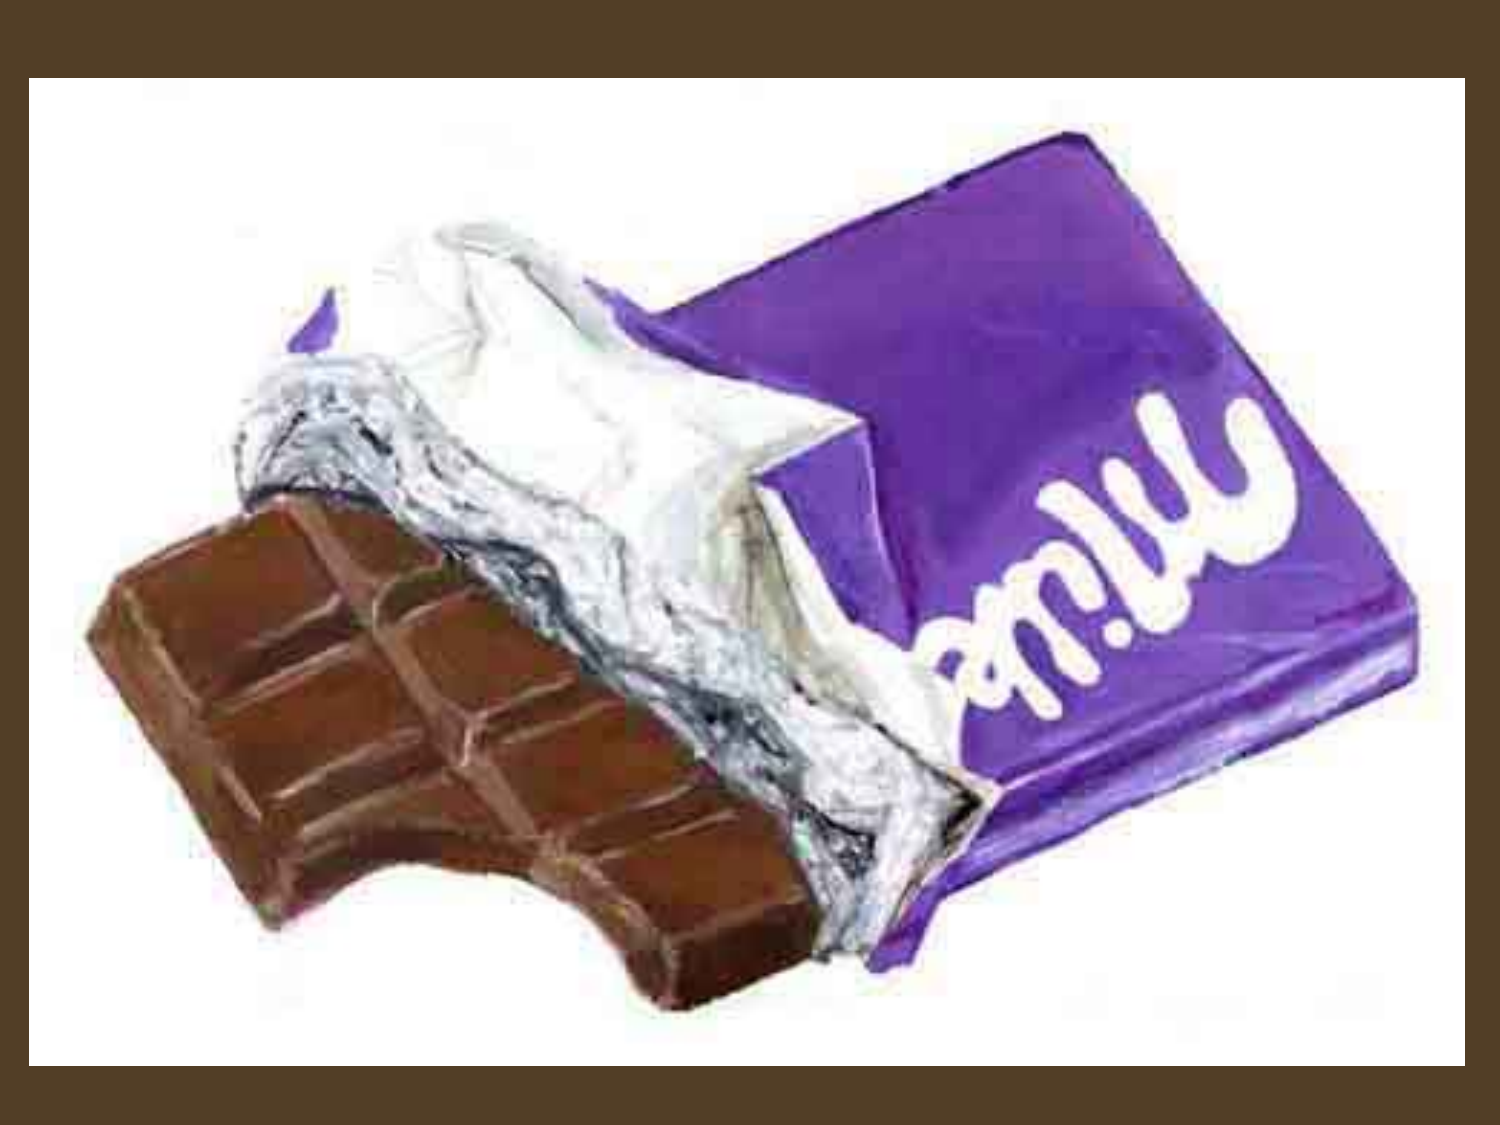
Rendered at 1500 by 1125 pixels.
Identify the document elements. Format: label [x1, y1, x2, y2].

picture [29, 78, 1465, 1066]
